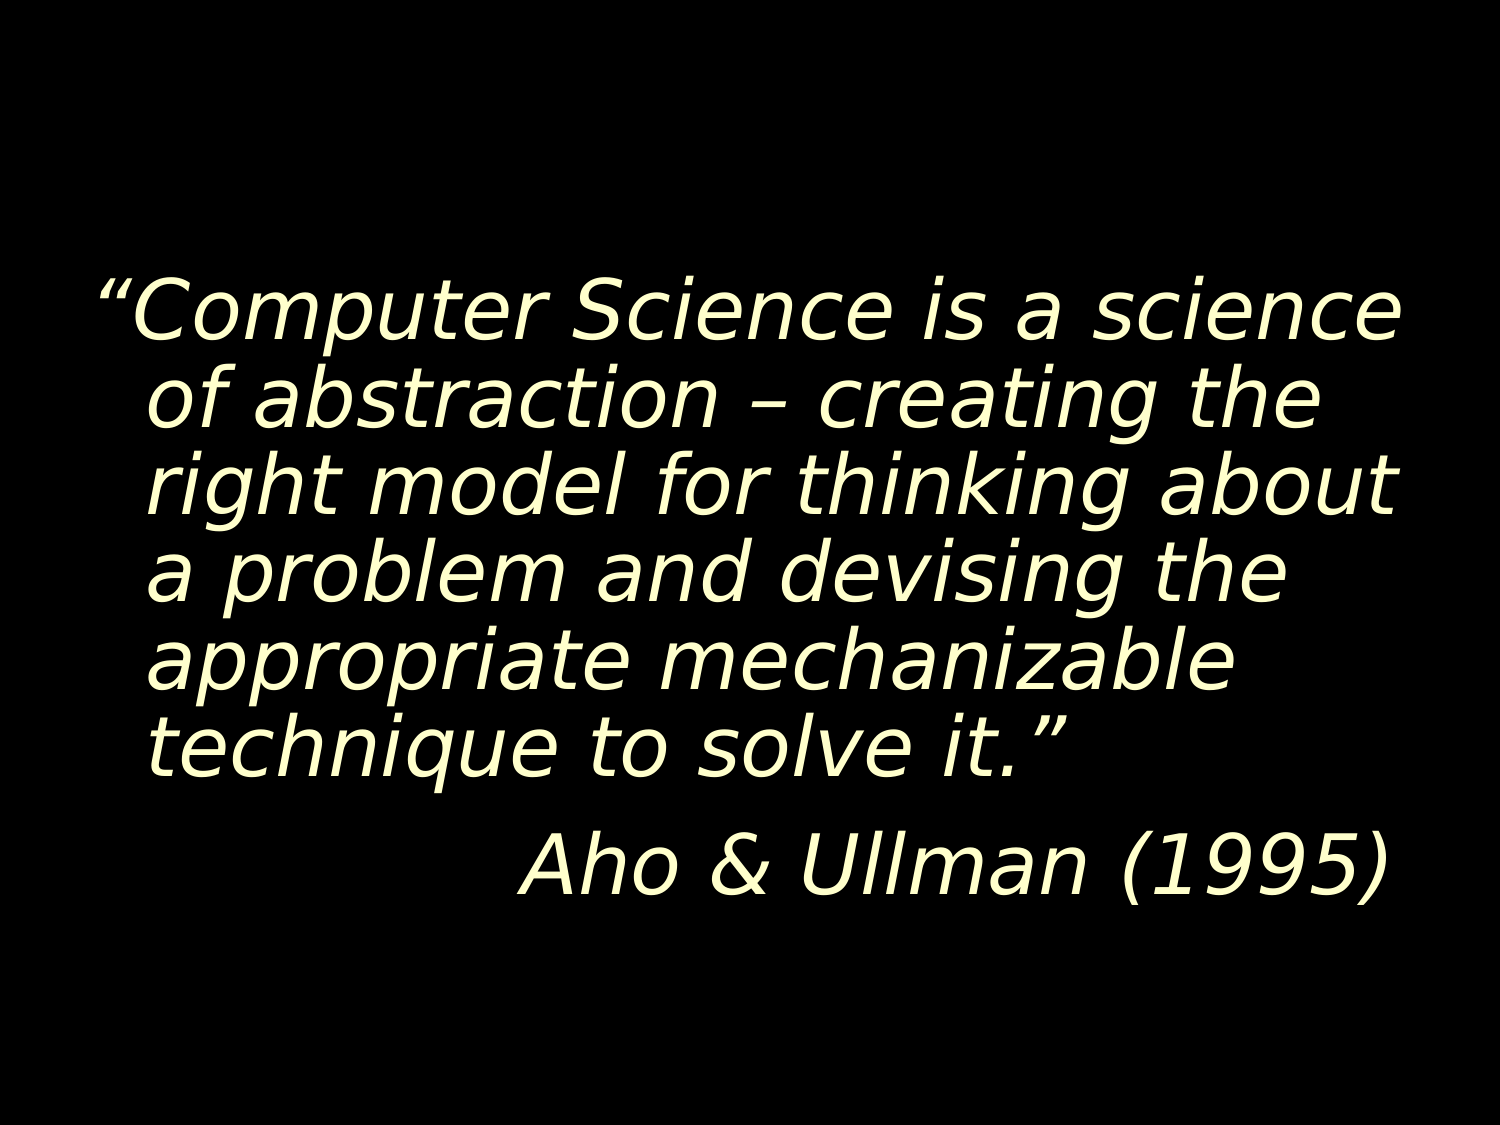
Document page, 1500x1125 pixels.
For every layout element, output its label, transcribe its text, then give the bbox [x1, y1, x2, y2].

list “Computer Science is a science of abstraction – creating the right model for thinking about a problem and devising the appropriate mechanizable technique to solve it.” Aho & Ullman (1995) [75, 262, 1426, 1006]
